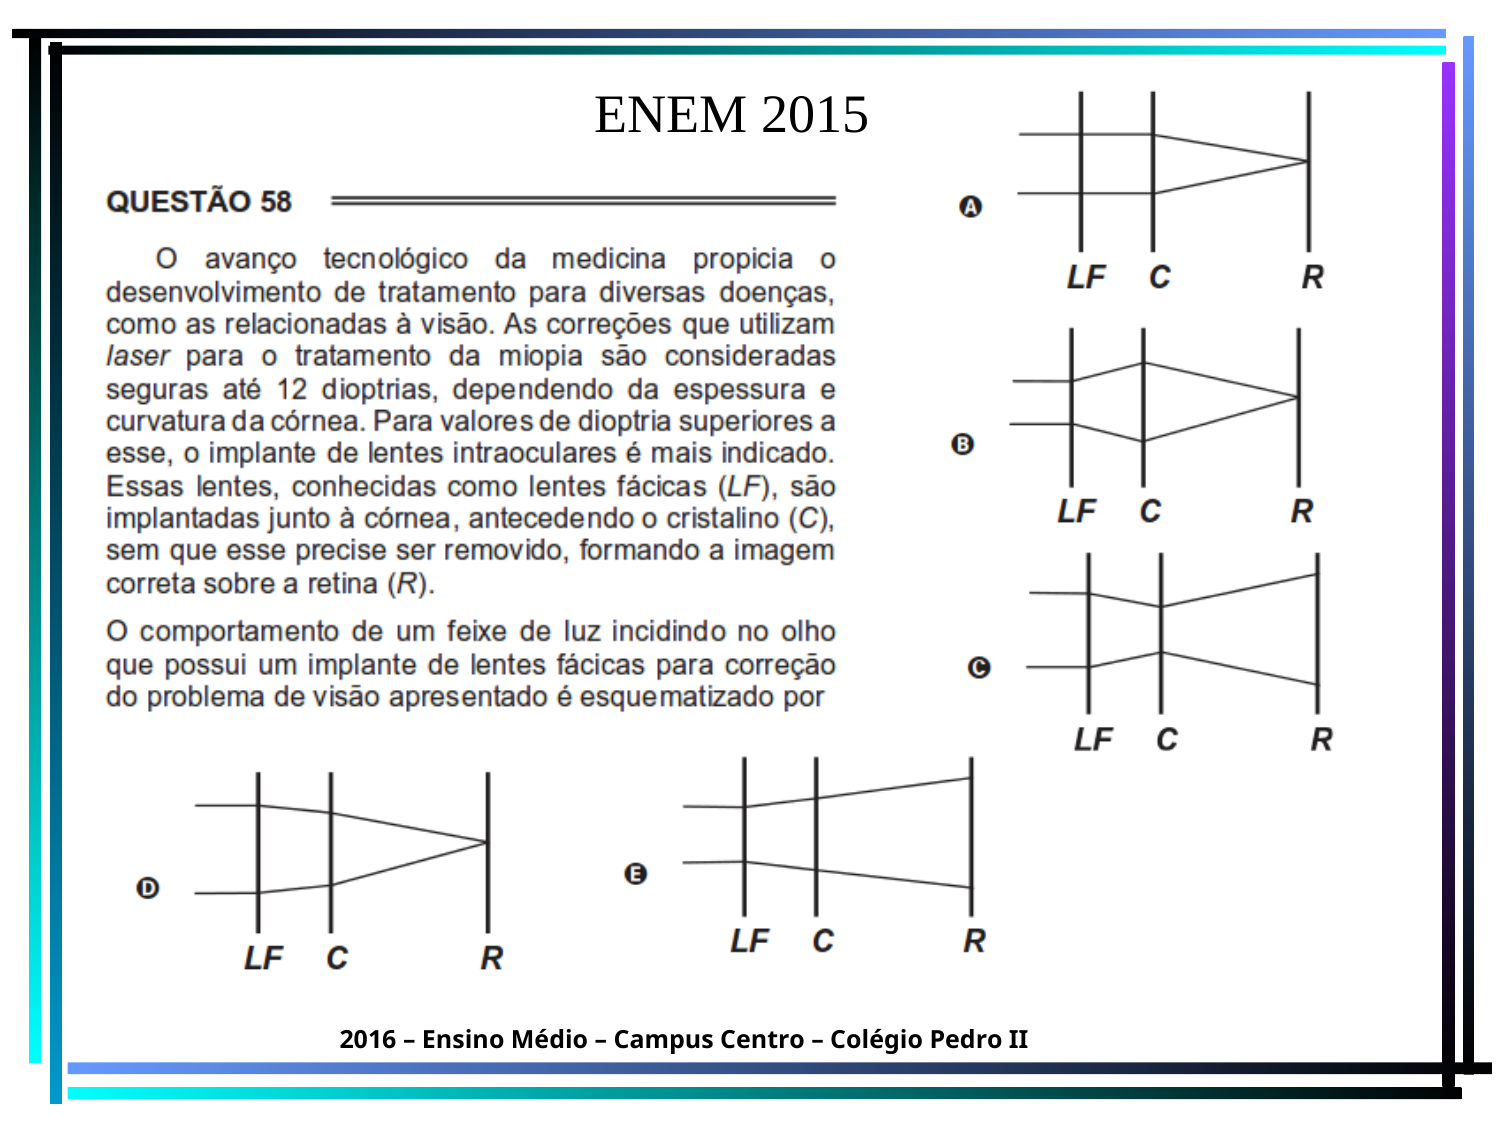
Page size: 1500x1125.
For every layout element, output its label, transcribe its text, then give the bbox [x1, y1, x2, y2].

picture [0, 0, 1500, 1125]
text_box 2016 – Ensino Médio – Campus Centro – Colégio Pedro II [324, 1016, 1045, 1063]
text_box ENEM 2015 [189, 72, 952, 149]
